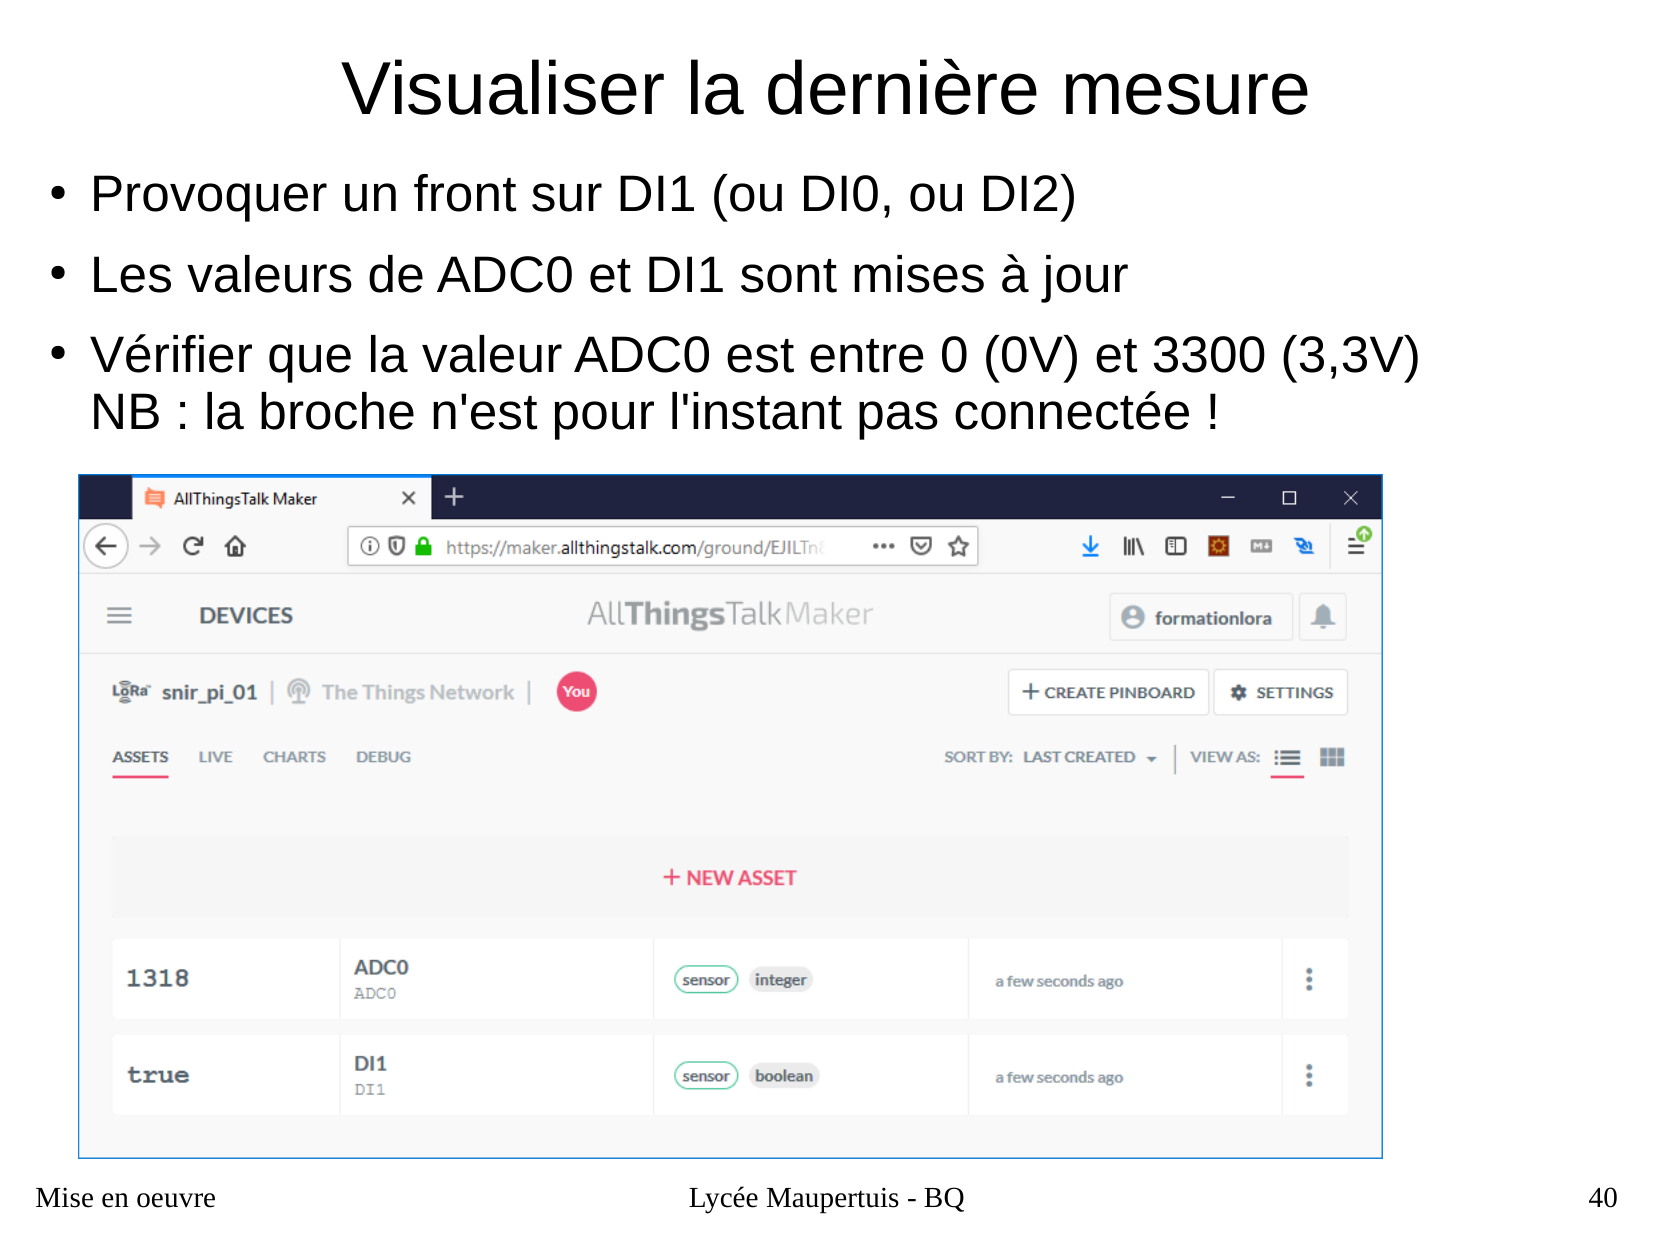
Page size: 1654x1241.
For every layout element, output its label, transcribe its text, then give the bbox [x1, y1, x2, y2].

title Visualiser la dernière mesure [35, 35, 1619, 142]
list Provoquer un front sur DI1 (ou DI0, ou DI2) Les valeurs de ADC0 et DI1 sont mises à jour Vérifier que la valeur ADC0 est entre 0 (0V) et 3300 (3,3V) NB : la broche n'est pour l'instant pas connectée ! [35, 165, 1454, 461]
picture [78, 474, 1383, 1159]
